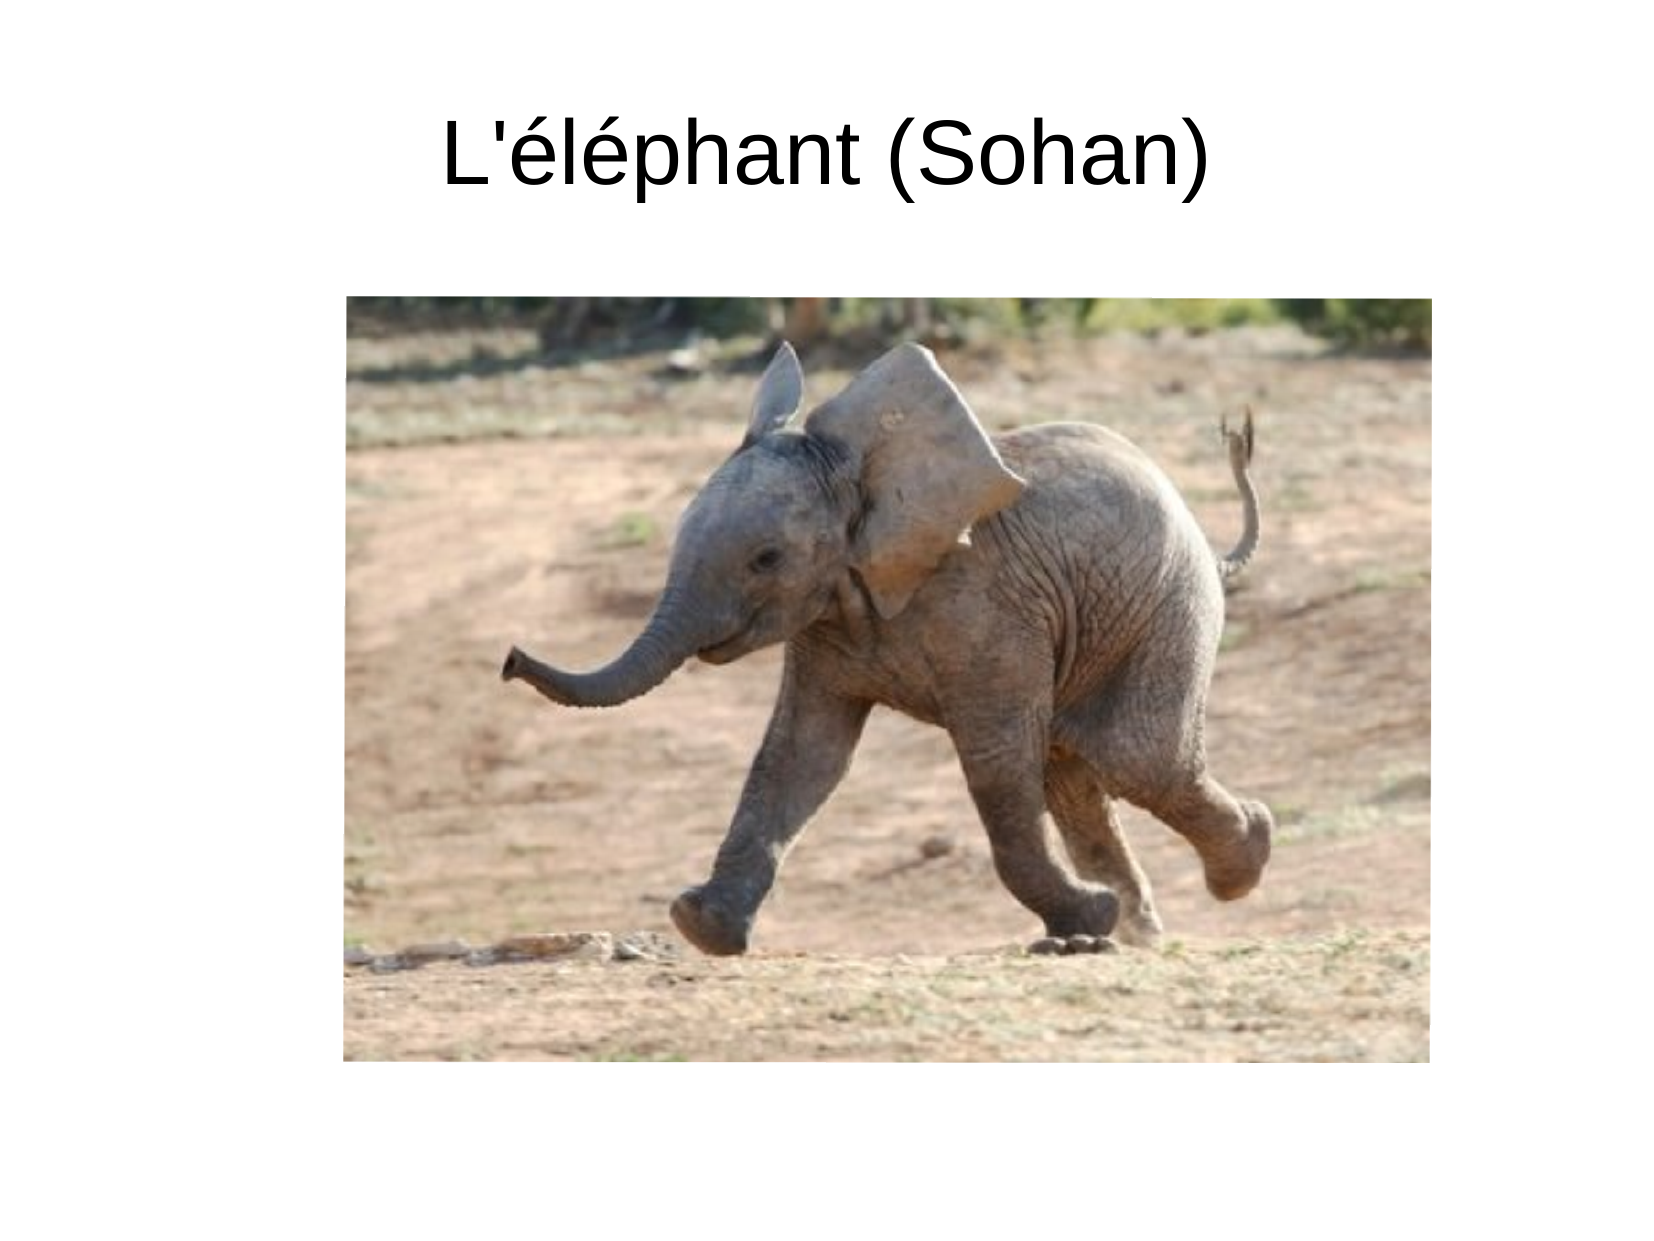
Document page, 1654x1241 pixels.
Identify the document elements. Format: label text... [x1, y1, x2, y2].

picture [342, 295, 1432, 1064]
title L'éléphant (Sohan) [82, 49, 1571, 257]
